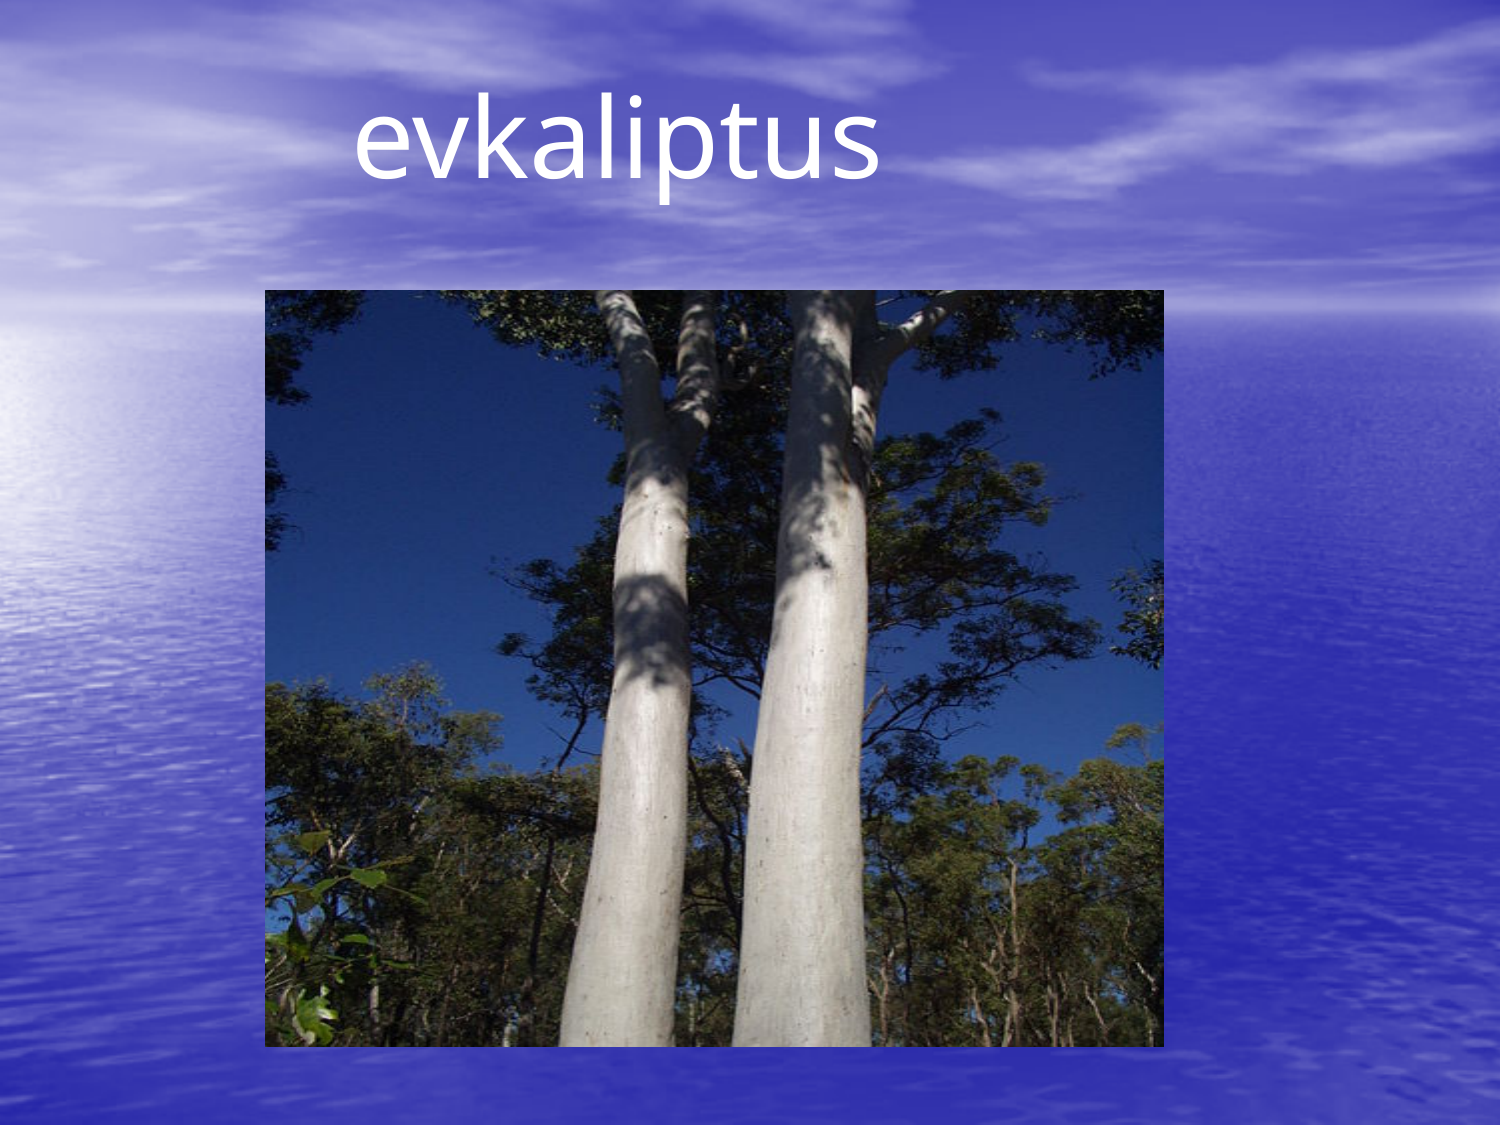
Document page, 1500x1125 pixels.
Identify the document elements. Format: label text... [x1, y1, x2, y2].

picture [0, 0, 1500, 1125]
title evkaliptus [75, 47, 1425, 220]
